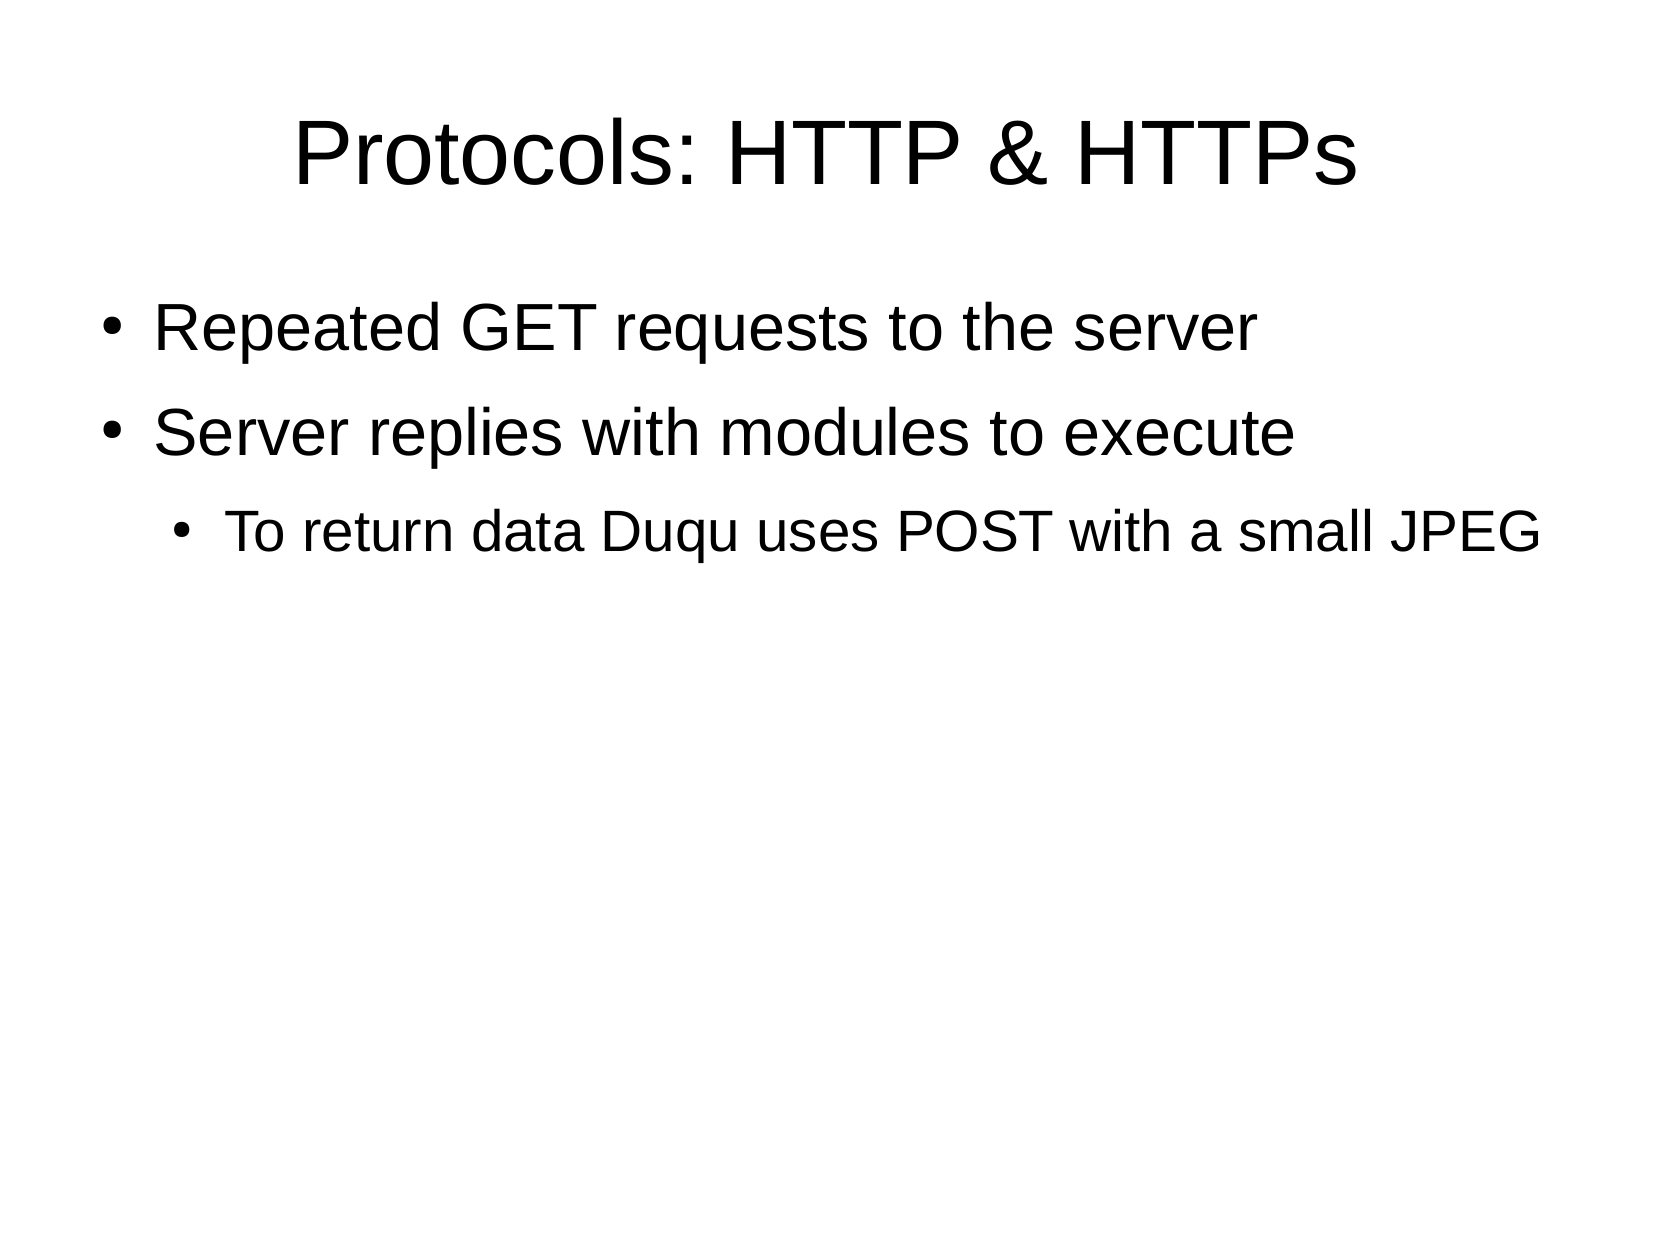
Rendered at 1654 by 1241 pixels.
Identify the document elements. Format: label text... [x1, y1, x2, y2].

list Repeated GET requests to the server Server replies with modules to execute To return data Duqu uses POST with a small JPEG [82, 290, 1571, 1109]
title Protocols: HTTP & HTTPs [82, 49, 1571, 257]
